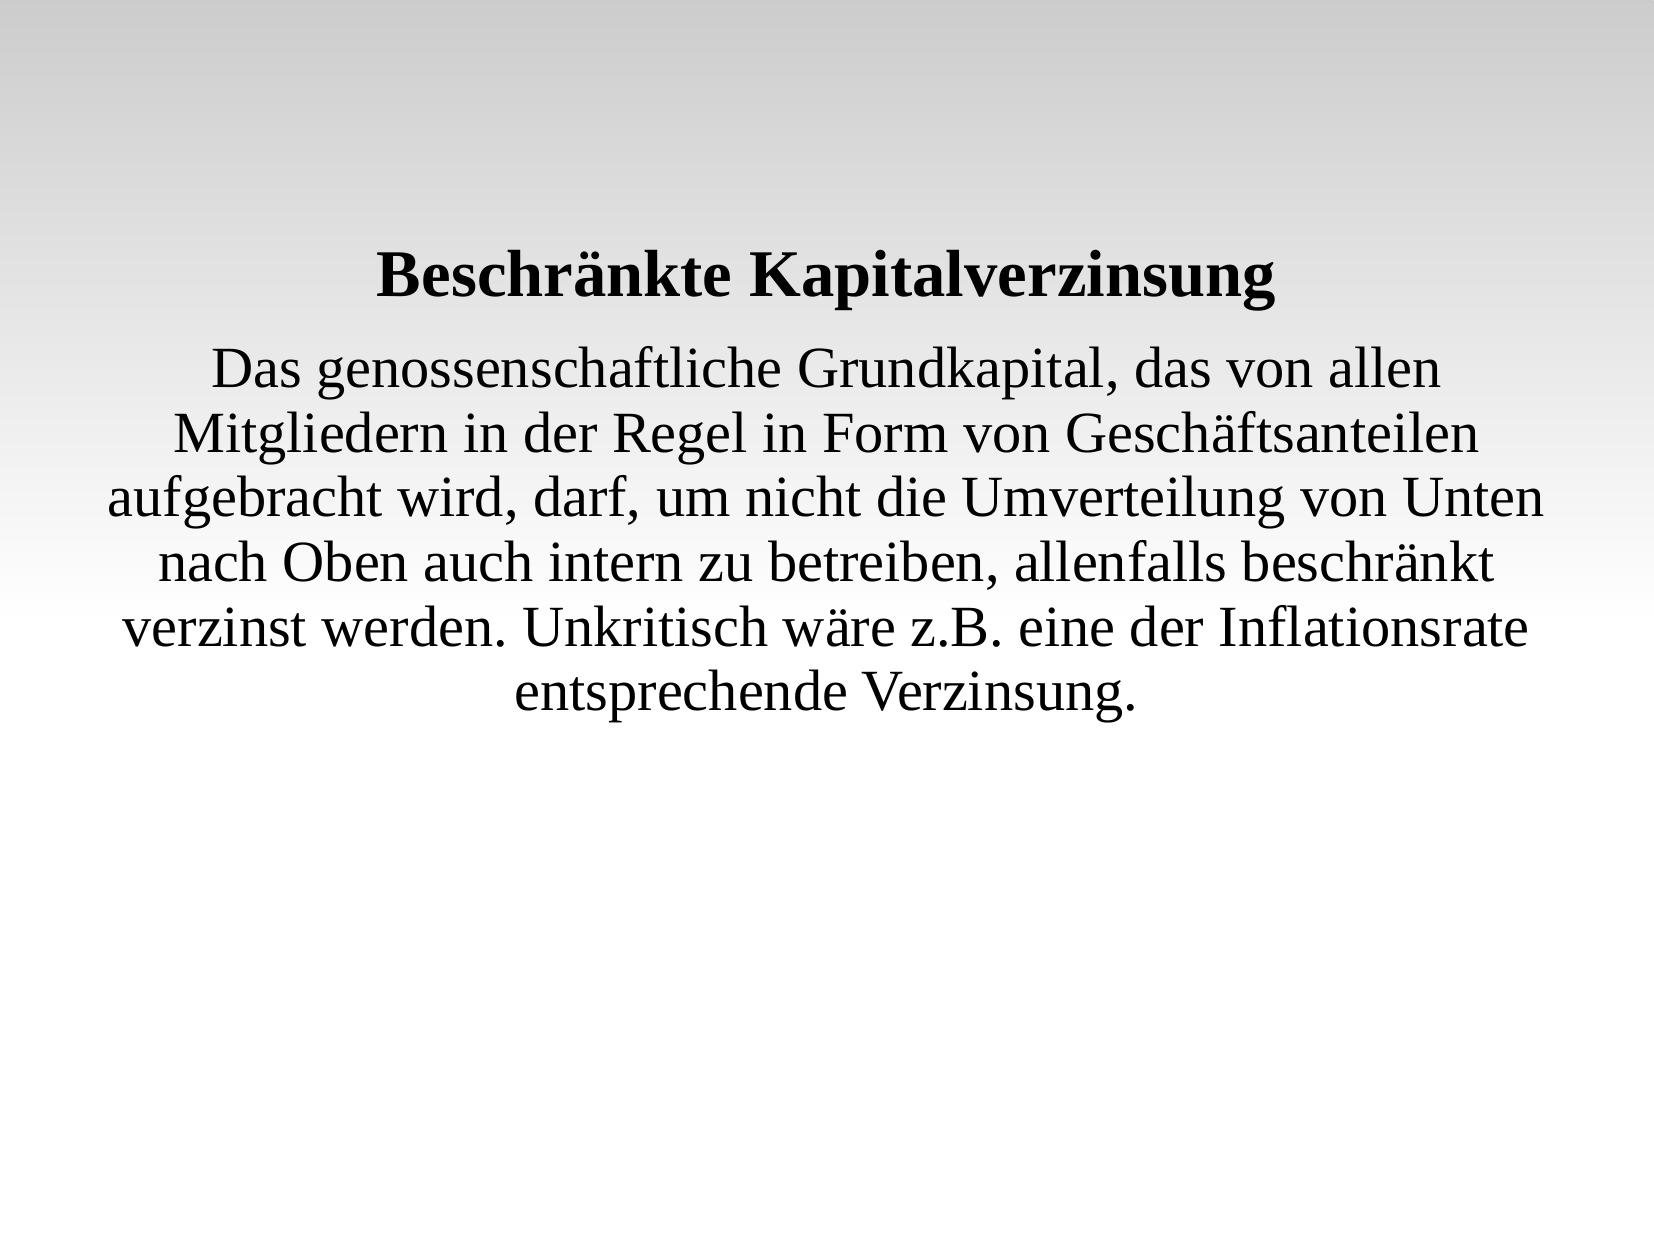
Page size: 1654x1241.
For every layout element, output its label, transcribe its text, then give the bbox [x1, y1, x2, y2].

text_box Beschränkte Kapitalverzinsung Das genossenschaftliche Grundkapital, das von allen Mitgliedern in der Regel in Form von Geschäftsanteilen aufgebracht wird, darf, um nicht die Umverteilung von Unten nach Oben auch intern zu betreiben, allenfalls beschränkt verzinst werden. Unkritisch wäre z.B. eine der Inflationsrate entsprechende Verzinsung. [88, 229, 1565, 779]
